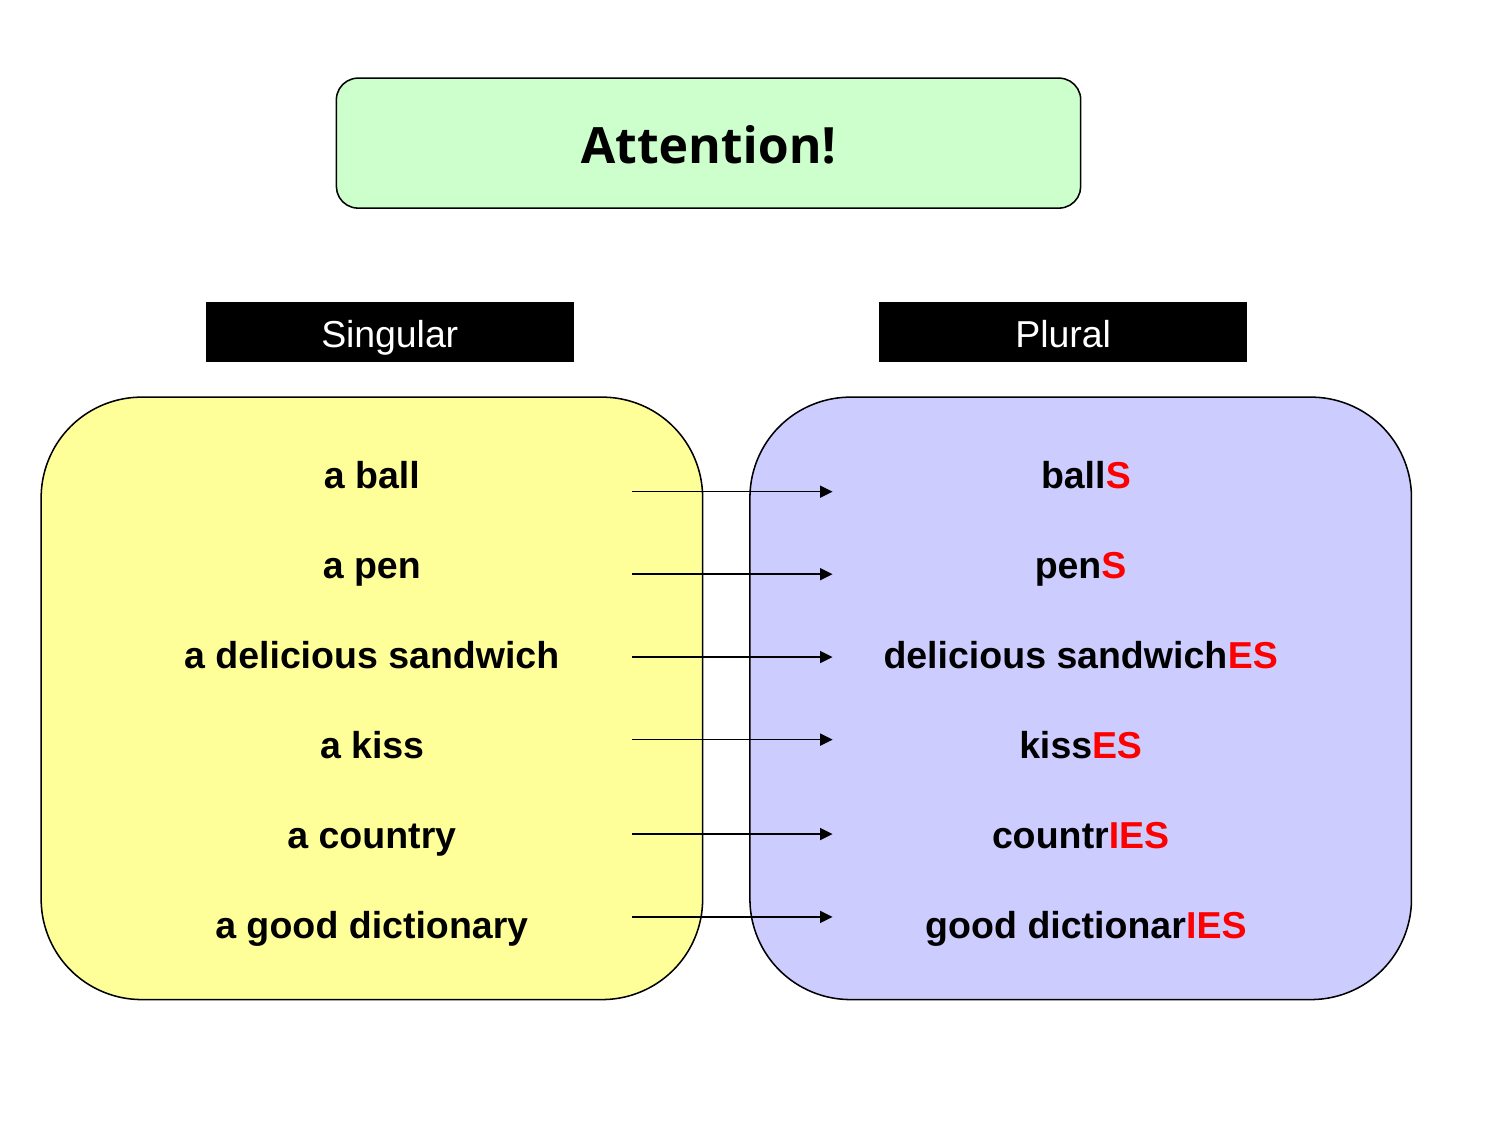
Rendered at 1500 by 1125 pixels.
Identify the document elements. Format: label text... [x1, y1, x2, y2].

text_box Plural [879, 302, 1247, 362]
text_box ballS penS delicious sandwichES kissES countrIES good dictionarIES [749, 397, 1412, 1000]
text_box Singular [206, 302, 573, 362]
text_box Attention! [336, 78, 1081, 209]
text_box a ball a pen a delicious sandwich a kiss a country a good dictionary [41, 397, 703, 1000]
